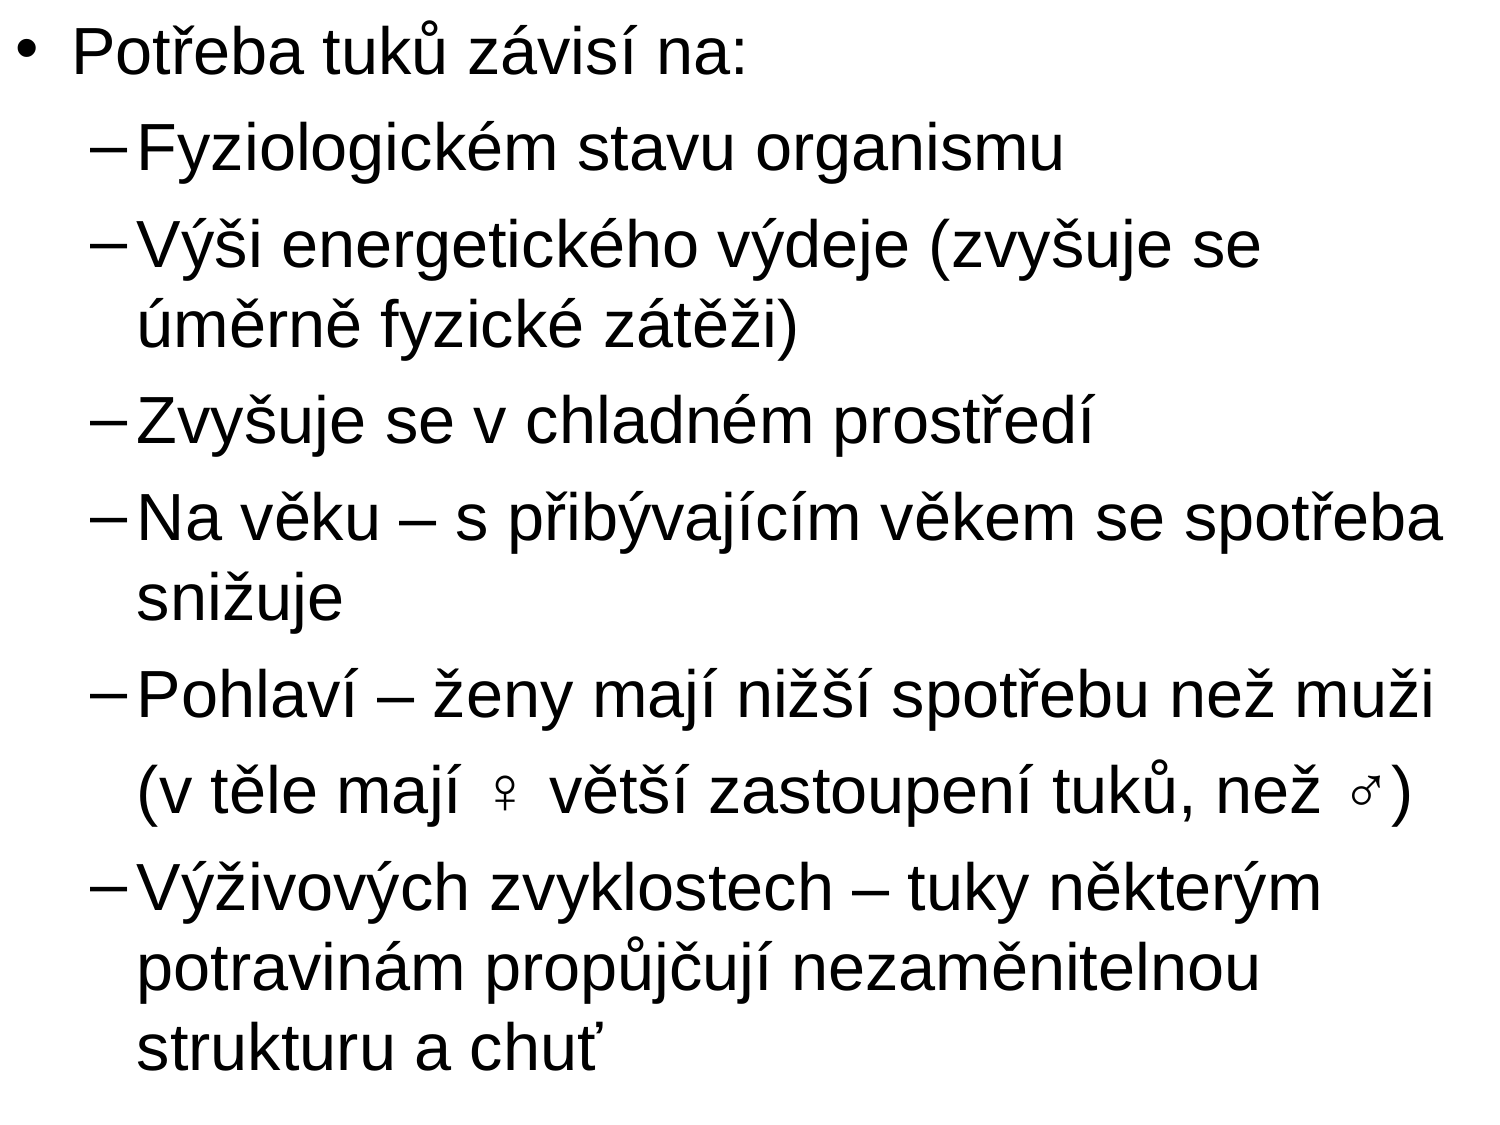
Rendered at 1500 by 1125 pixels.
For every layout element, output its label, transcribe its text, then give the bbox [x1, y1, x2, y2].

list Potřeba tuků závisí na: Fyziologickém stavu organismu Výši energetického výdeje (zvyšuje se úměrně fyzické zátěži) Zvyšuje se v chladném prostředí Na věku – s přibývajícím věkem se spotřeba snižuje Pohlaví – ženy mají nižší spotřebu než muži (v těle mají ♀ větší zastoupení tuků, než ♂) Výživových zvyklostech – tuky některým potravinám propůjčují nezaměnitelnou strukturu a chuť [0, 0, 1477, 1125]
